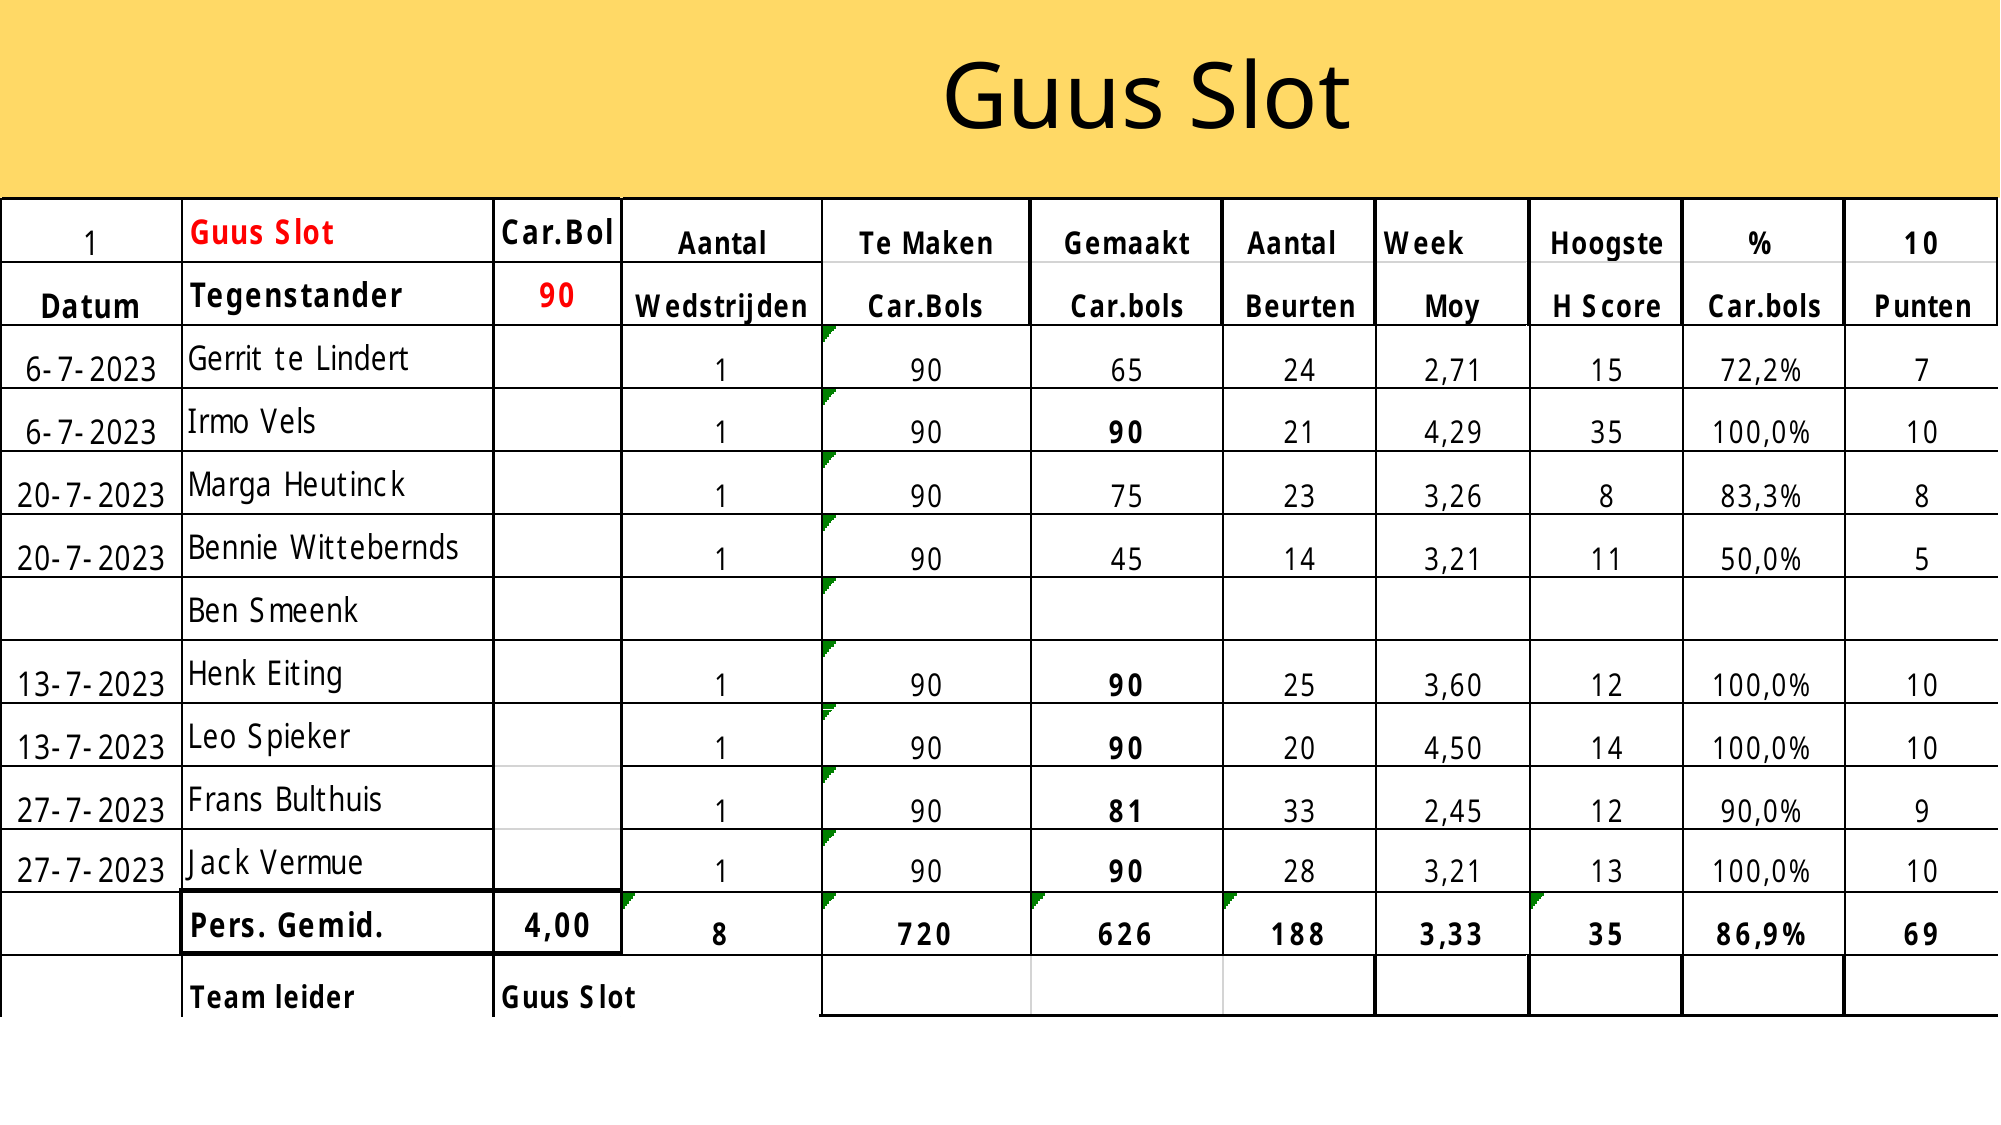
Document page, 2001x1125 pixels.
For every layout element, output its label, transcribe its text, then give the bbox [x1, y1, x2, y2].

picture [0, 197, 2000, 1020]
title Guus Slot [0, 0, 2000, 197]
